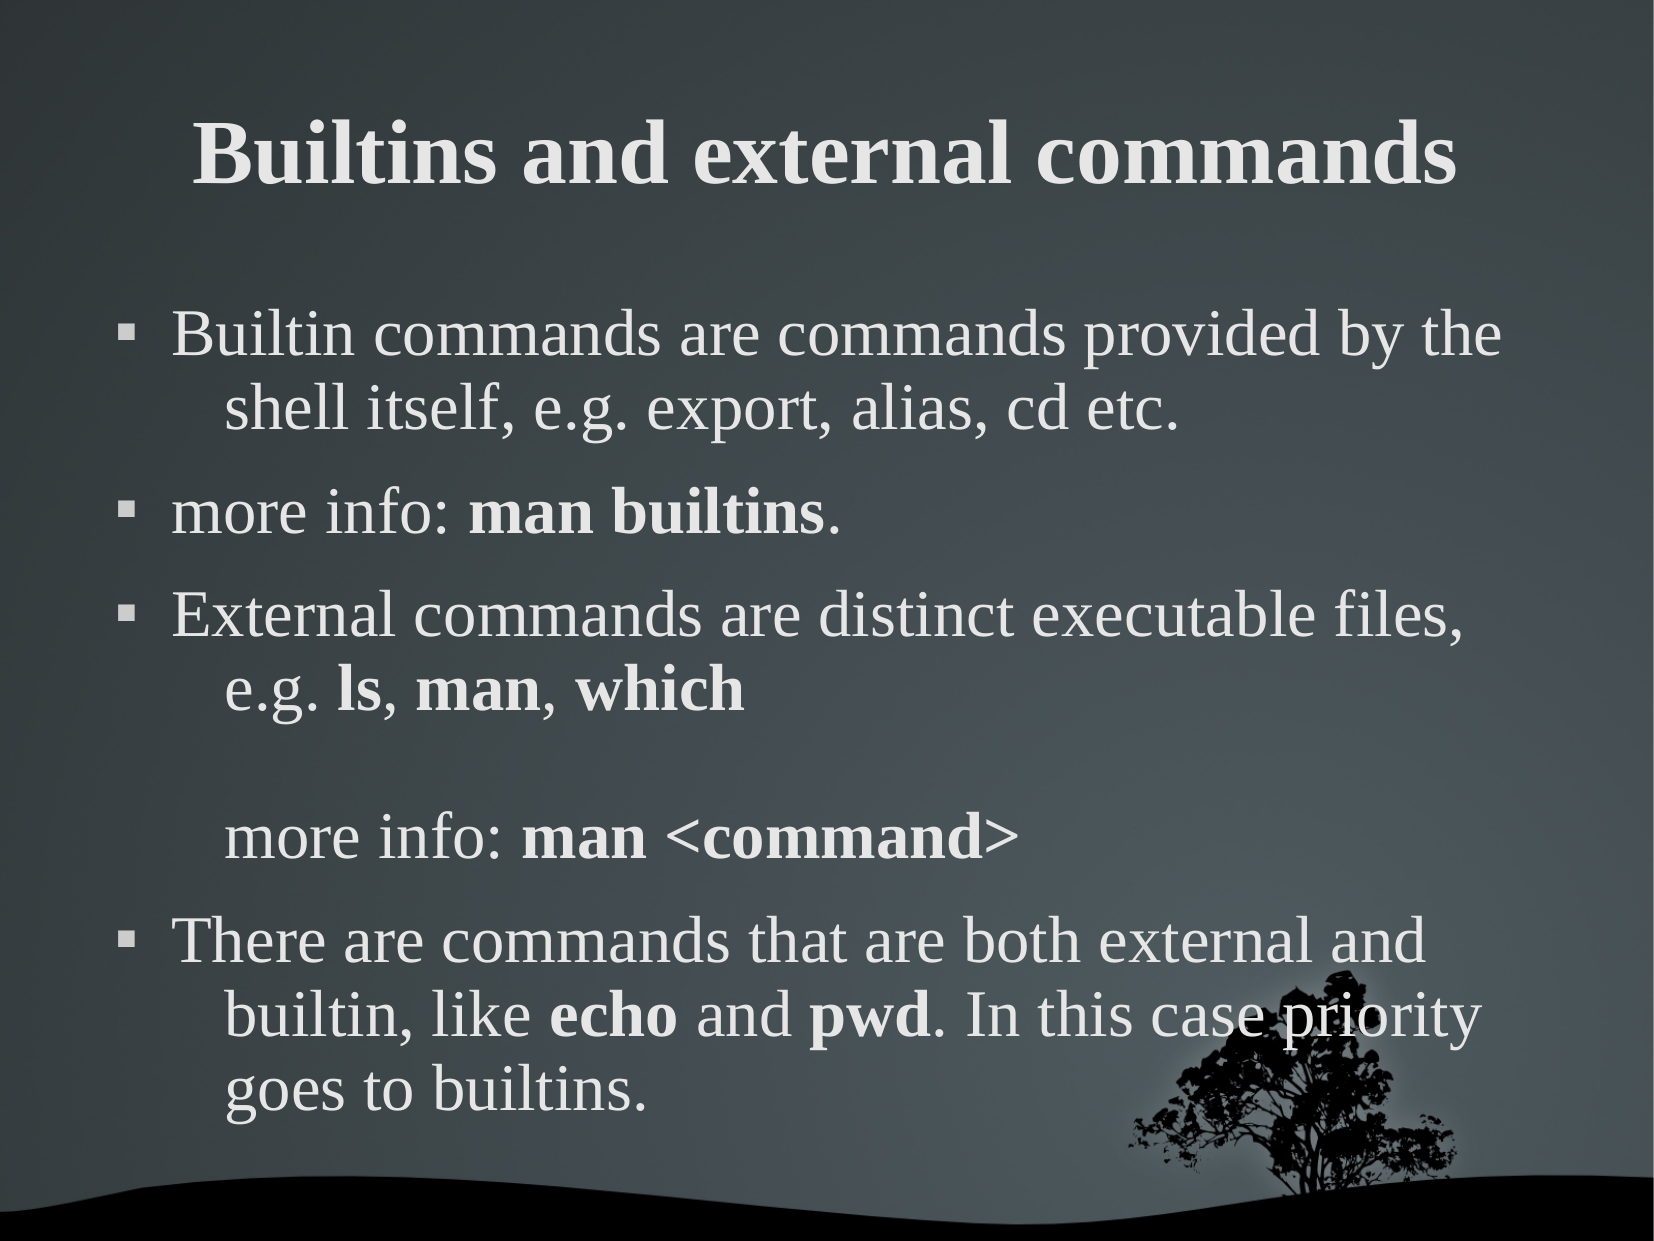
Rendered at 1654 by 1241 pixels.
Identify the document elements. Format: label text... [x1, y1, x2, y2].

list Builtin commands are commands provided by the shell itself, e.g. export, alias, cd etc. more info: man builtins. External commands are distinct executable files, e.g. ls, man, which more info: man <command> There are commands that are both external and builtin, like echo and pwd. In this case priority goes to builtins. [82, 296, 1571, 1241]
picture [0, 0, 1654, 1241]
title Builtins and external commands [82, 33, 1571, 273]
